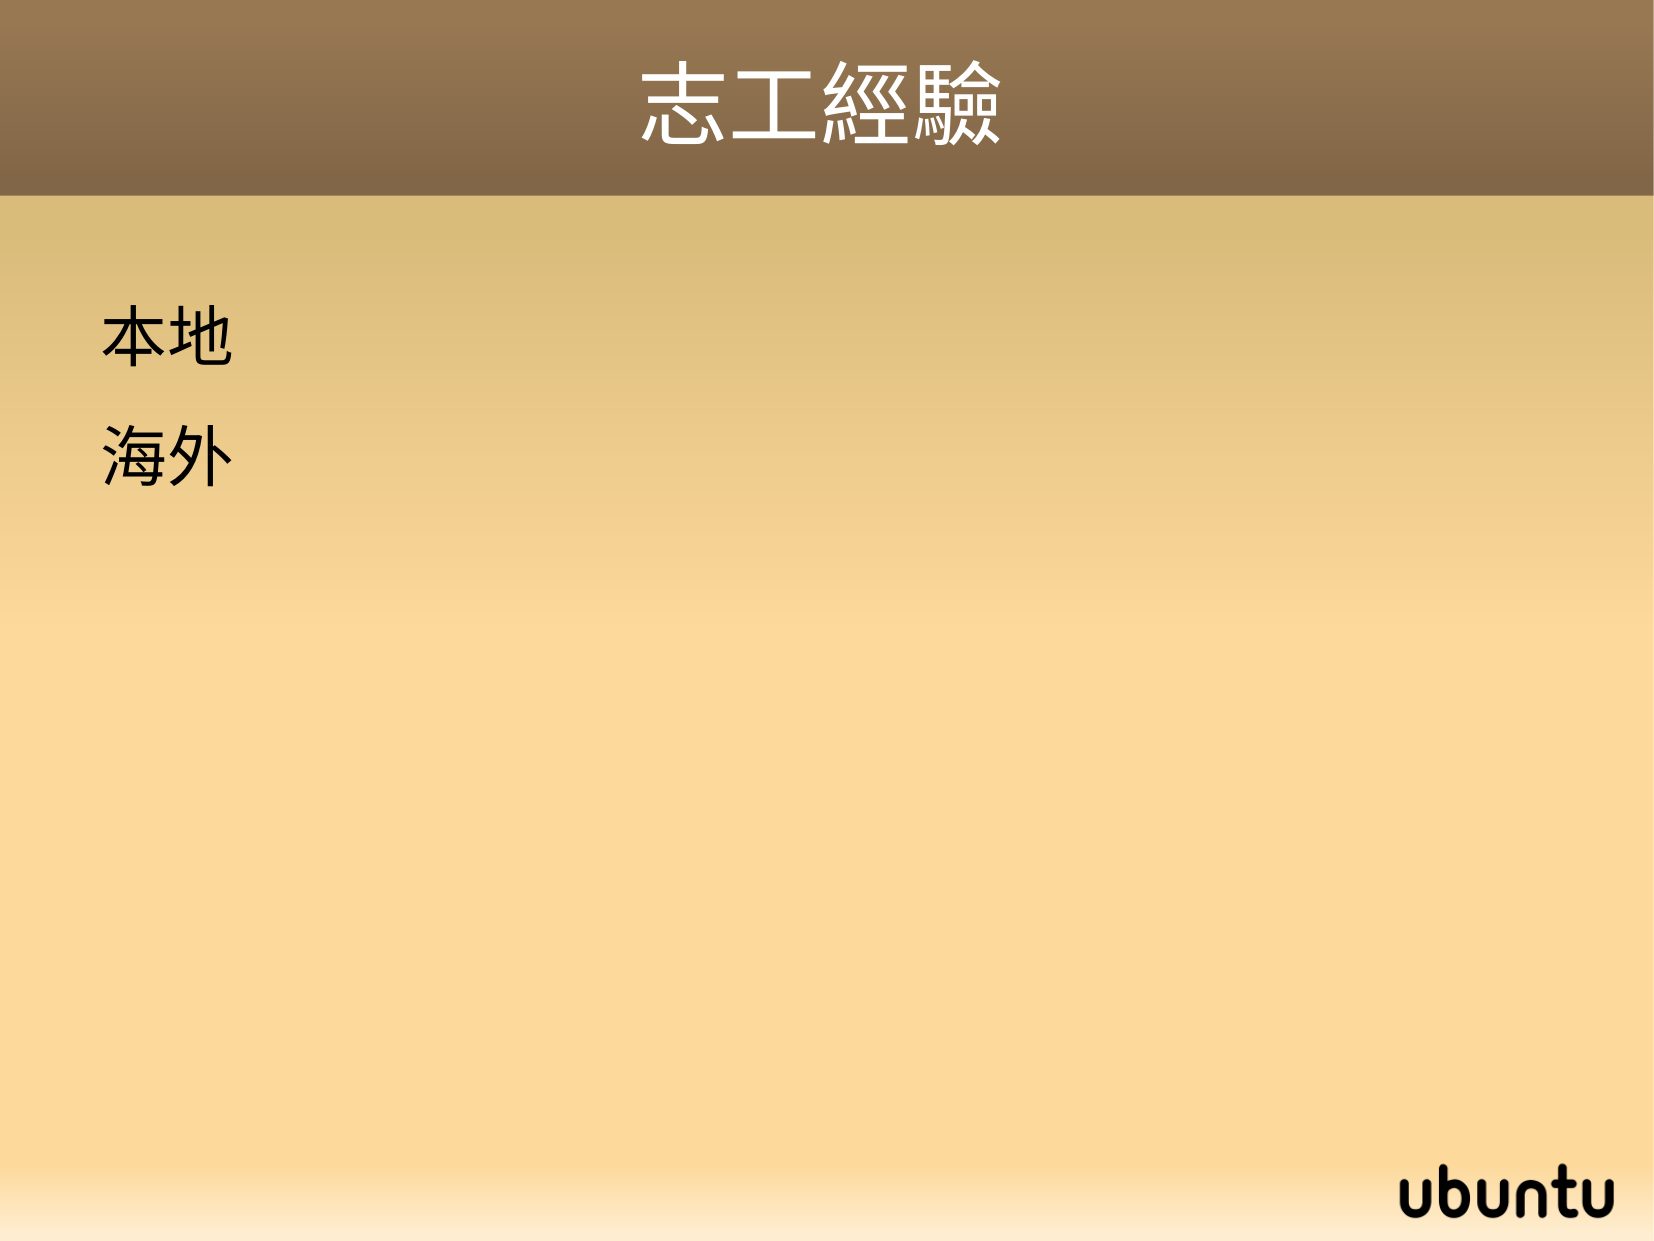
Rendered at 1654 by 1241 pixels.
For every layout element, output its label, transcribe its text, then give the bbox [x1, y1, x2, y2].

title 志工經驗 [76, 7, 1565, 200]
list 本地 海外 [82, 290, 1571, 1094]
picture [0, 0, 1654, 1241]
